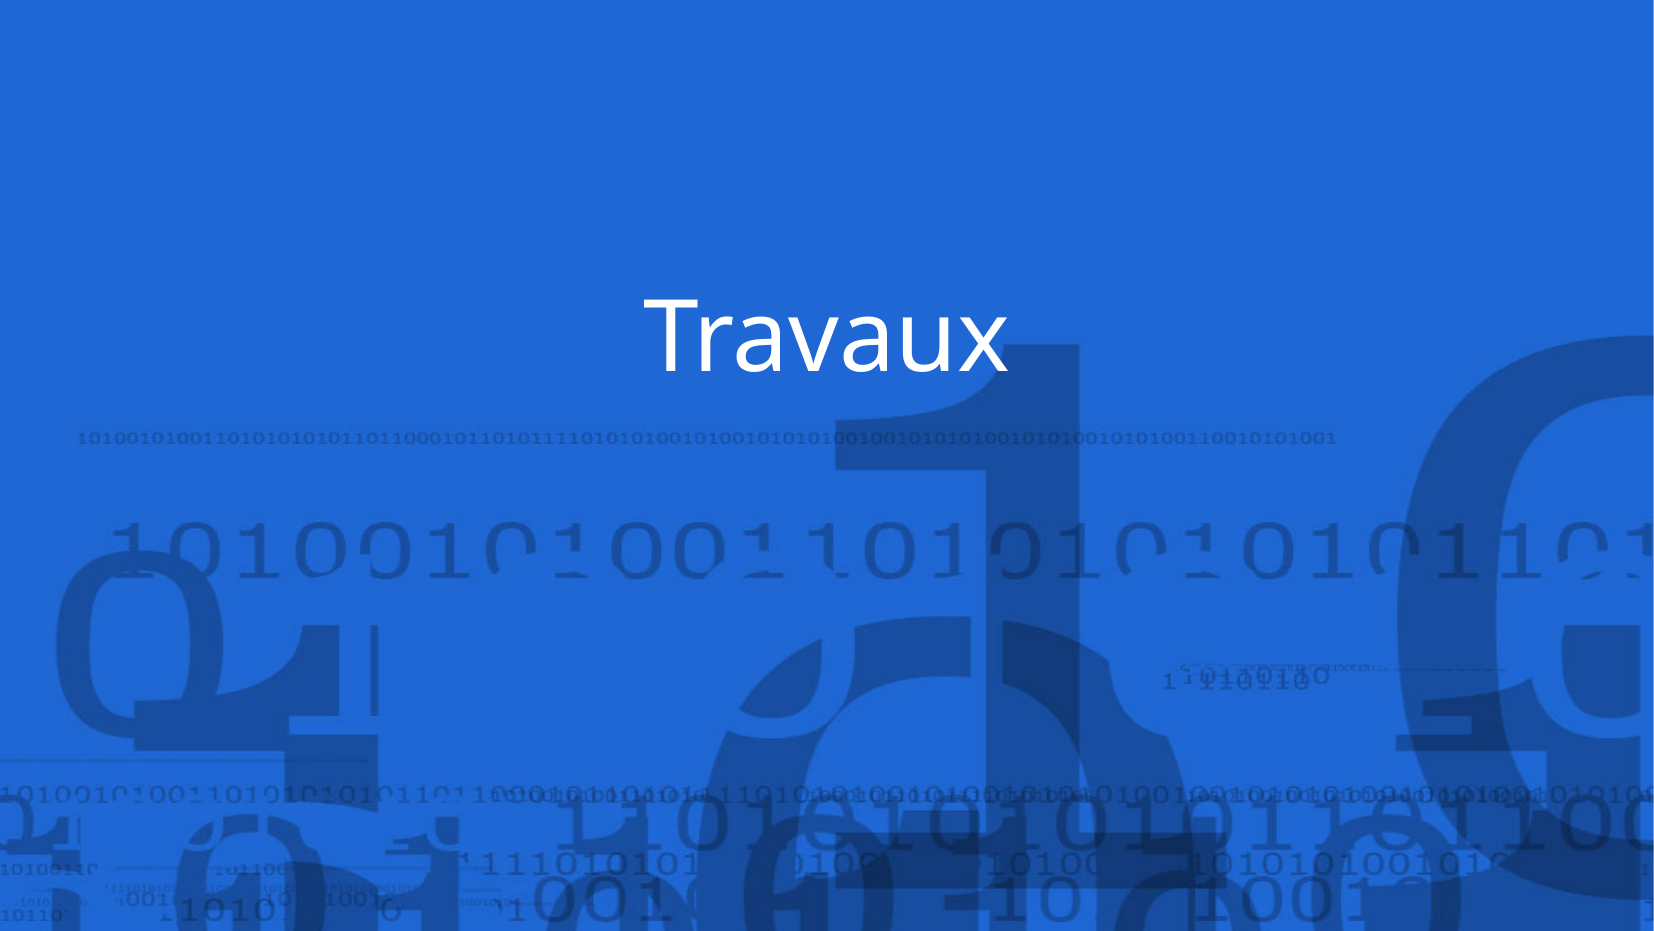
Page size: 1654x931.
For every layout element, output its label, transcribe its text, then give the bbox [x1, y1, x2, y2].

picture [0, 0, 1654, 931]
title Travaux [124, 187, 1530, 479]
